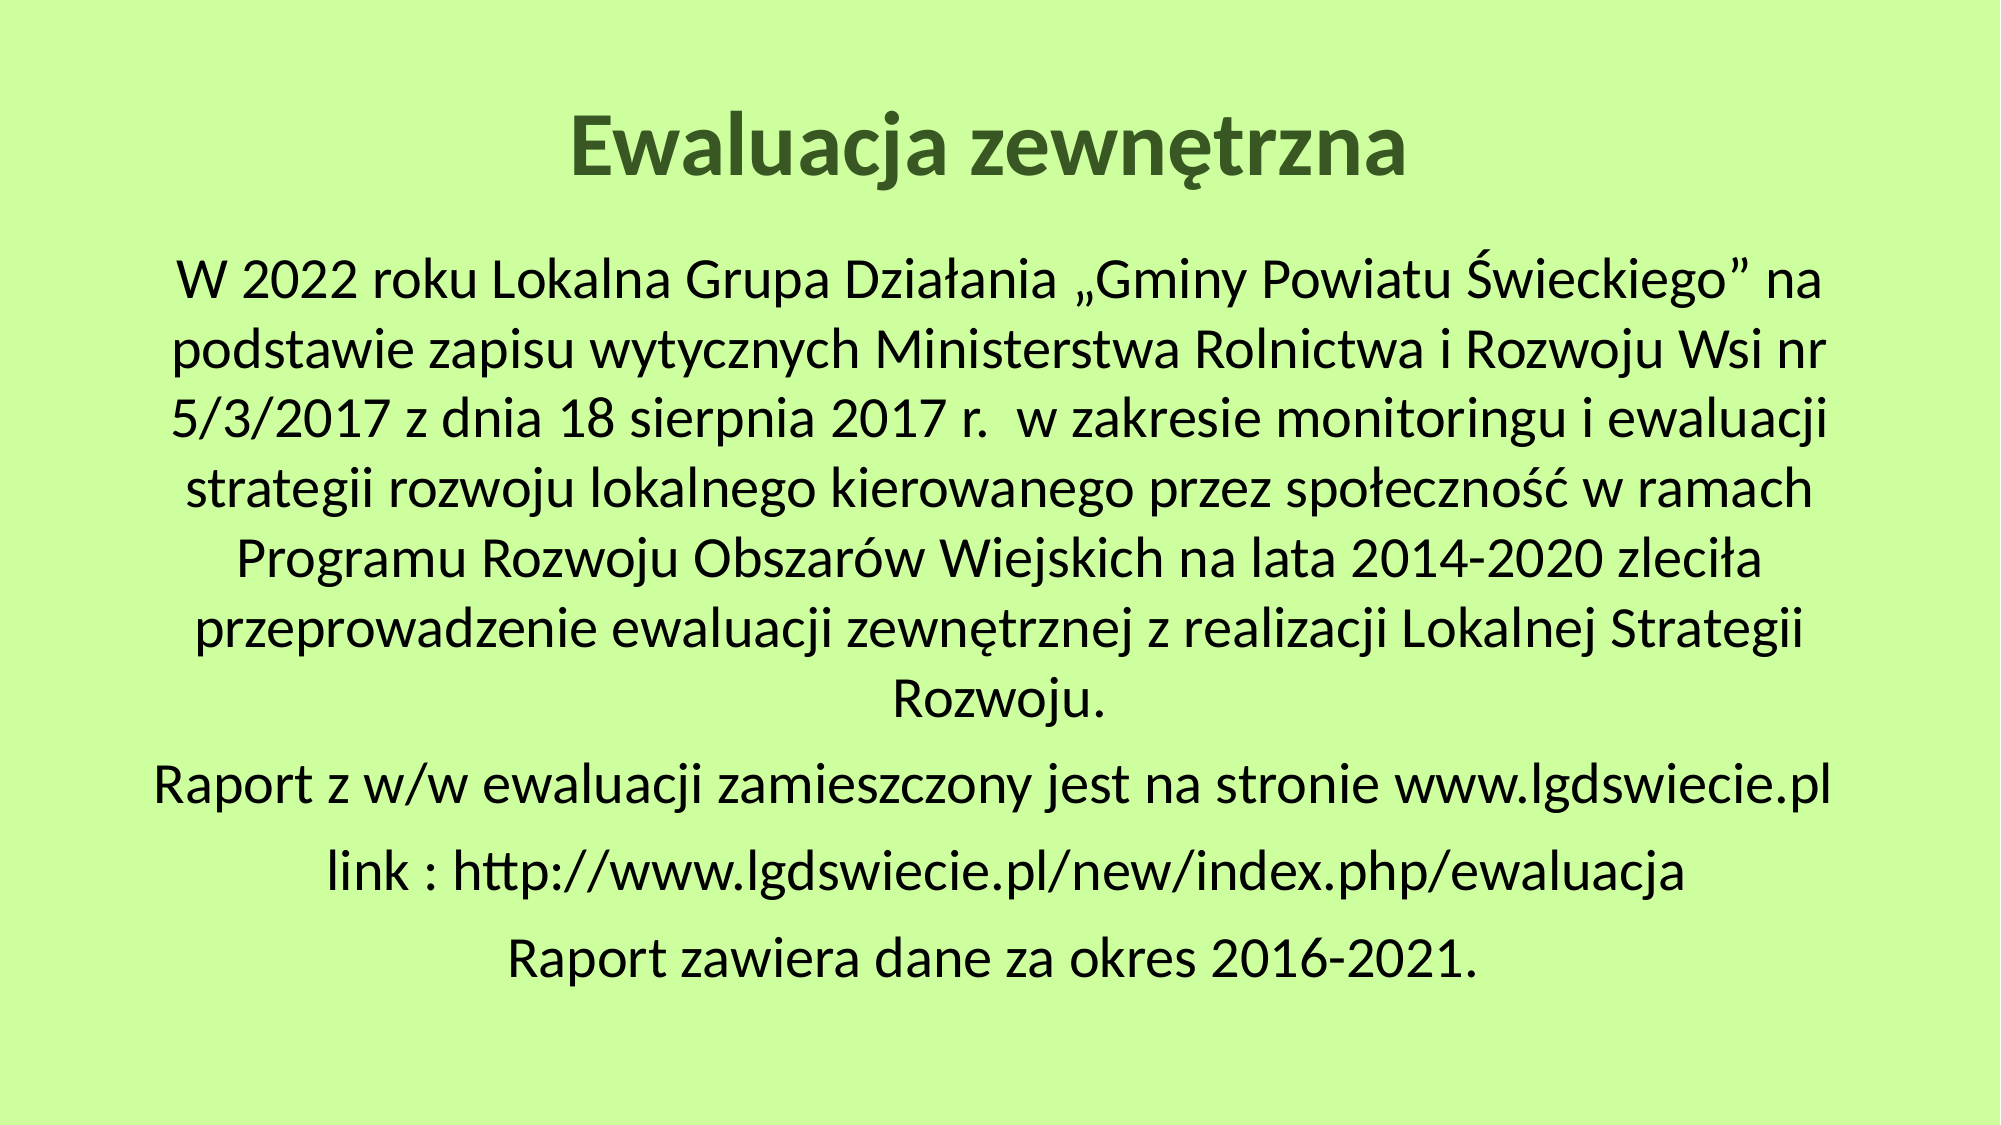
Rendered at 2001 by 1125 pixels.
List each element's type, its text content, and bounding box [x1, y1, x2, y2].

list W 2022 roku Lokalna Grupa Działania „Gminy Powiatu Świeckiego” na podstawie zapisu wytycznych Ministerstwa Rolnictwa i Rozwoju Wsi nr 5/3/2017 z dnia 18 sierpnia 2017 r. w zakresie monitoringu i ewaluacji strategii rozwoju lokalnego kierowanego przez społeczność w ramach Programu Rozwoju Obszarów Wiejskich na lata 2014-2020 zleciła przeprowadzenie ewaluacji zewnętrznej z realizacji Lokalnej Strategii Rozwoju. Raport z w/w ewaluacji zamieszczony jest na stronie www.lgdswiecie.pl link : http://www.lgdswiecie.pl/new/index.php/ewaluacja Raport zawiera dane za okres 2016-2021. [99, 232, 1900, 1033]
title Ewaluacja zewnętrzna [99, 45, 1900, 232]
